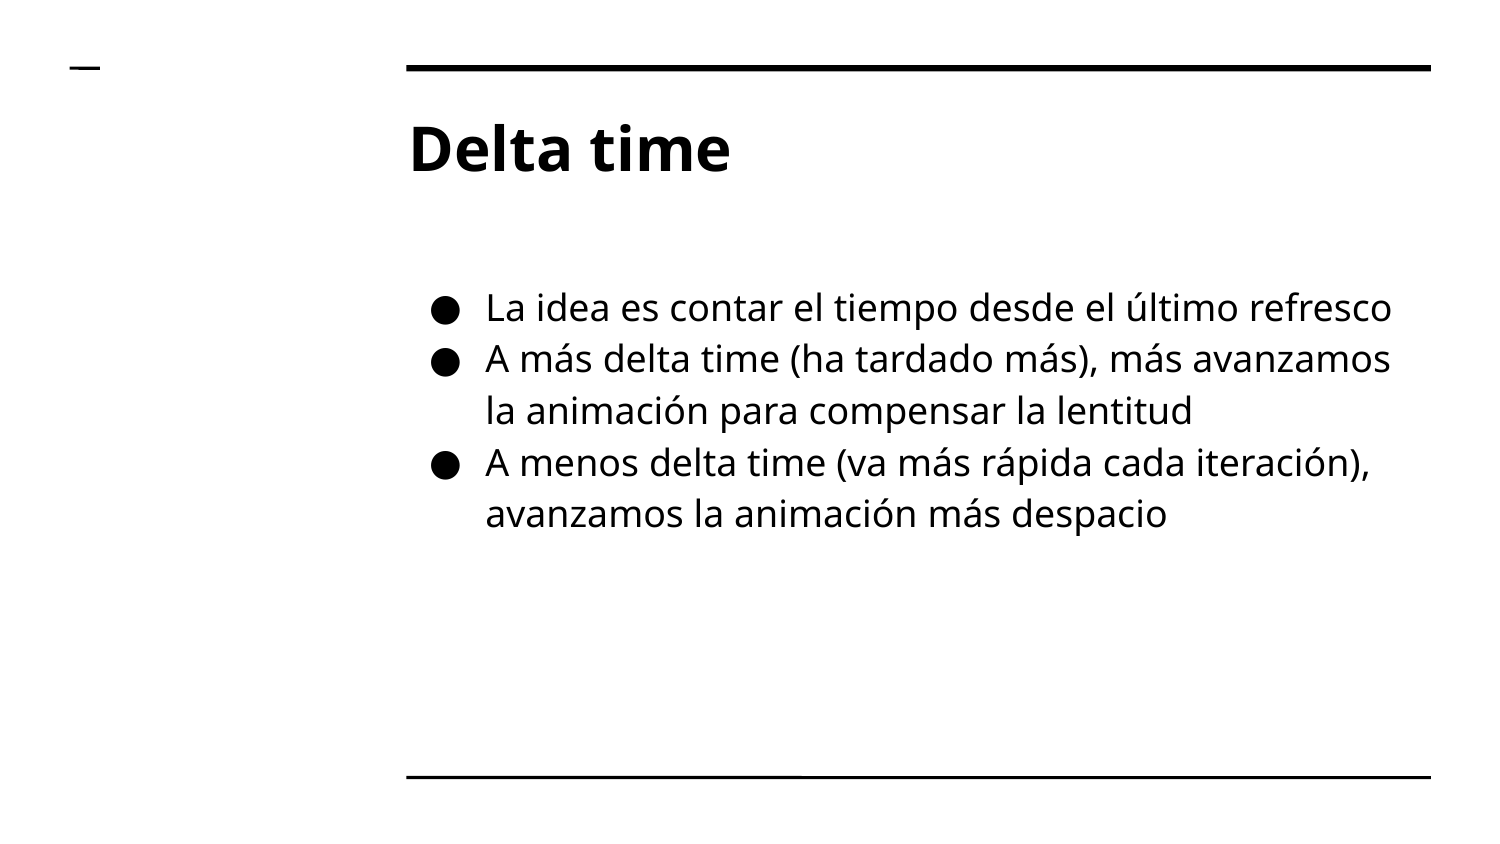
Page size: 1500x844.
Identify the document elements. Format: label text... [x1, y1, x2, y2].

title Delta time [393, 94, 1431, 199]
list La idea es contar el tiempo desde el último refresco A más delta time (ha tardado más), más avanzamos la animación para compensar la lentitud A menos delta time (va más rápida cada iteración), avanzamos la animación más despacio [395, 261, 1433, 755]
